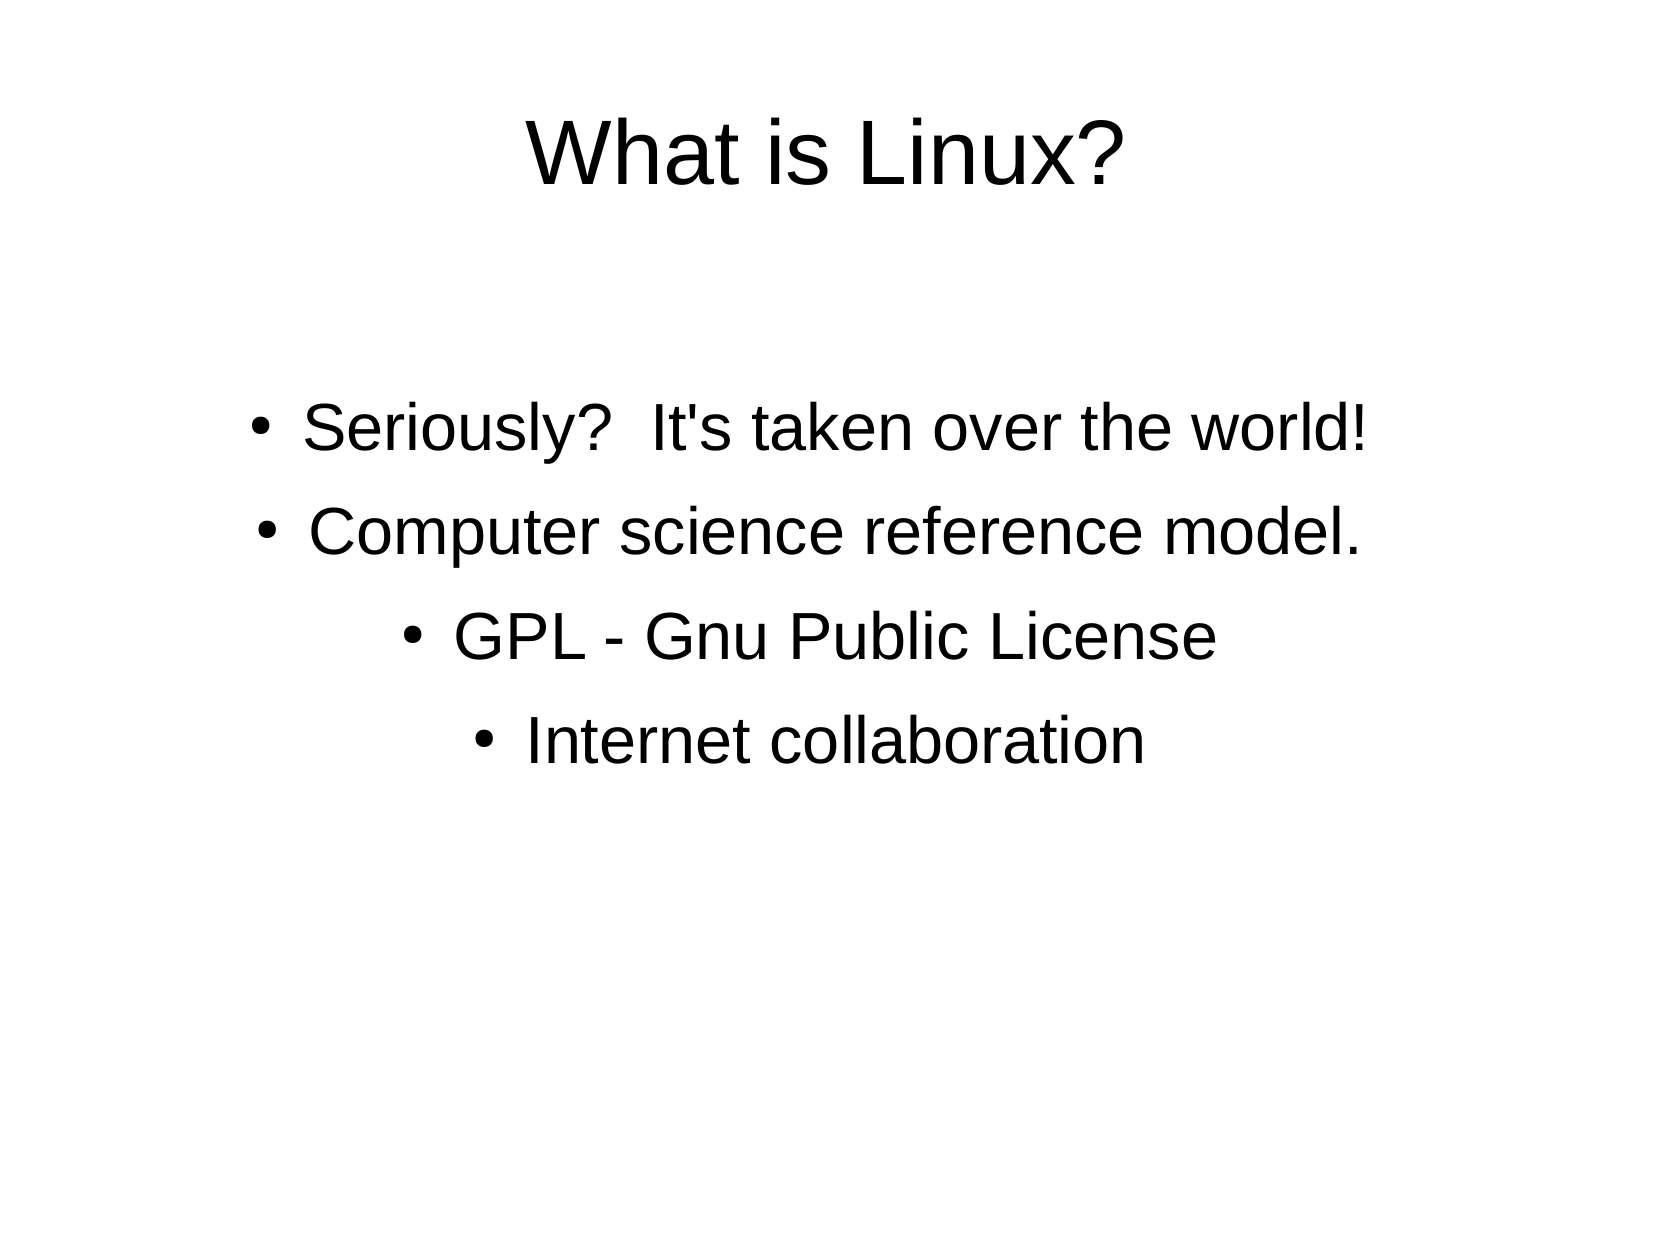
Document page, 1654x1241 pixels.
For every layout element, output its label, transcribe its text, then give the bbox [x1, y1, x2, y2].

title What is Linux? [82, 49, 1571, 257]
list Seriously? It's taken over the world! Computer science reference model. GPL - Gnu Public License Internet collaboration [56, 285, 1546, 1006]
